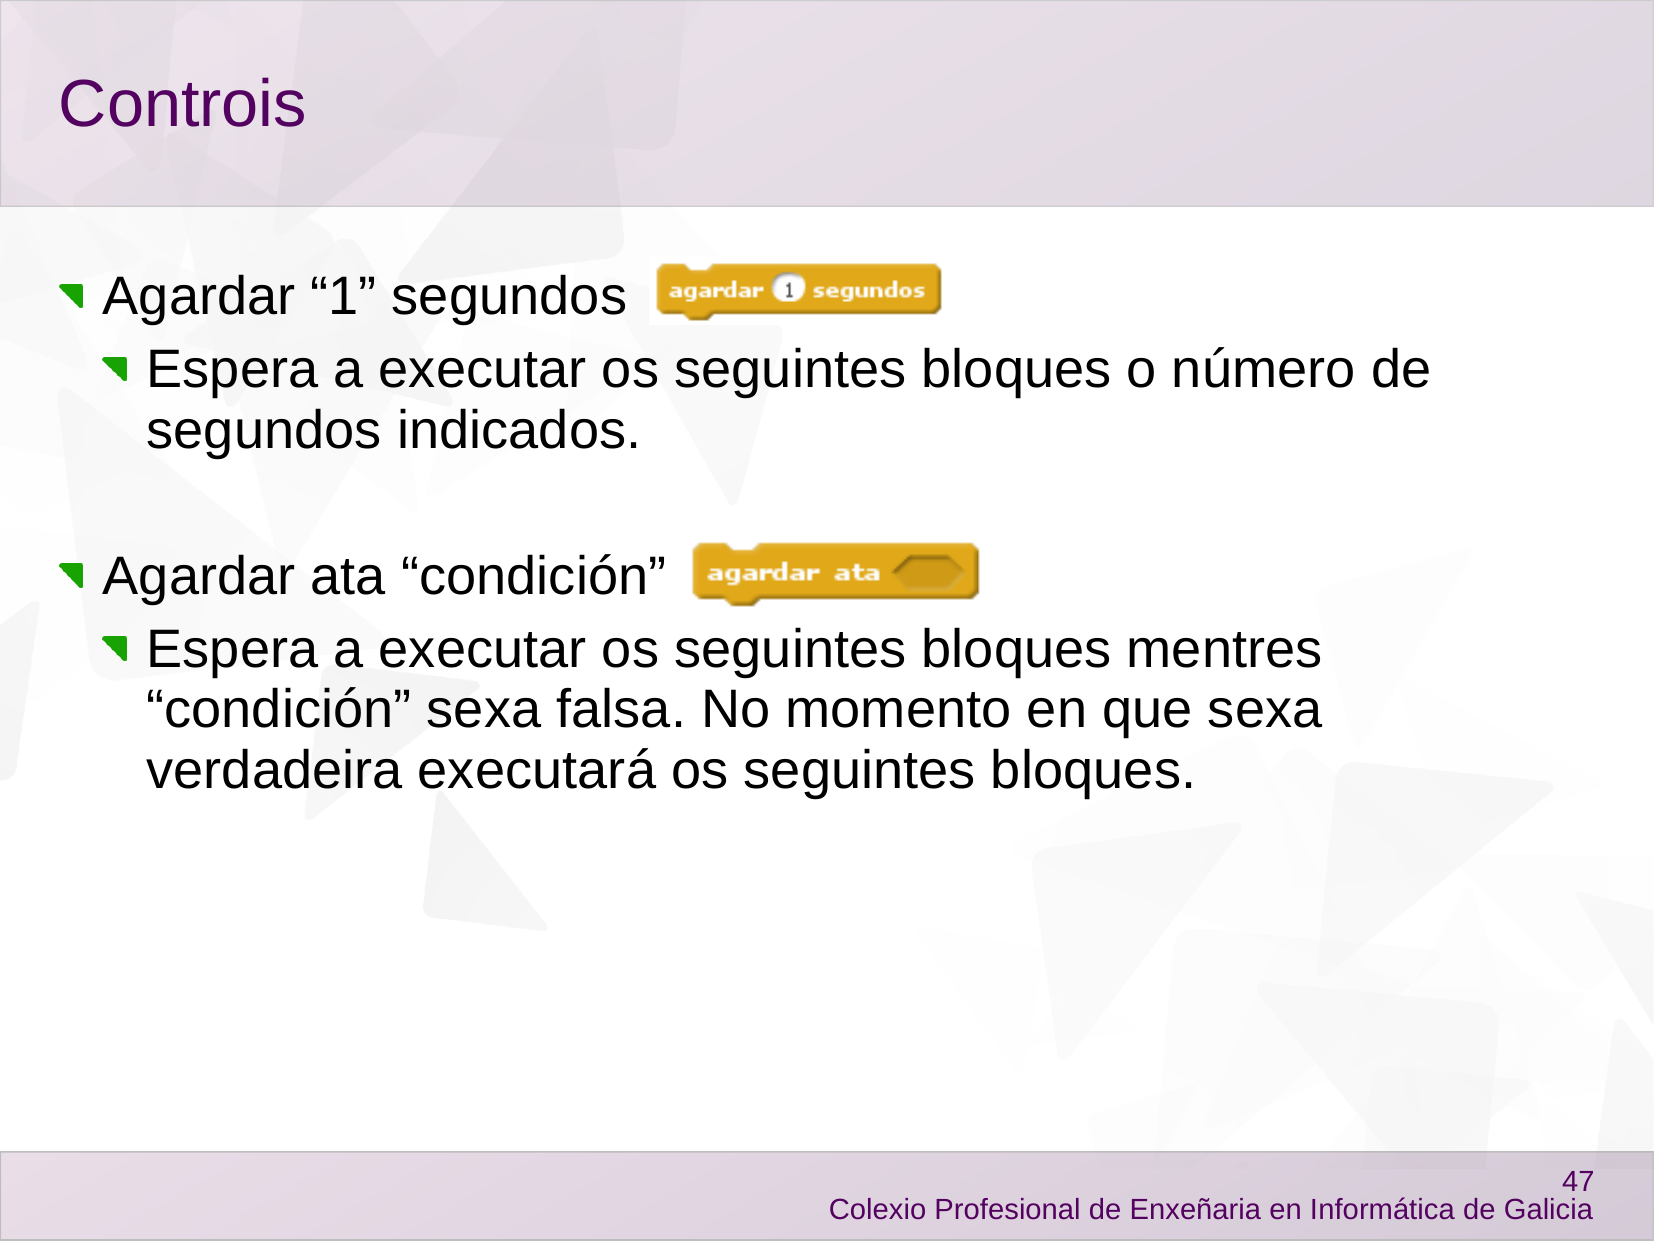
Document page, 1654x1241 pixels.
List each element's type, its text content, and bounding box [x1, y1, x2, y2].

title Controis [59, 29, 1595, 178]
list Agardar “1” segundos Espera a executar os seguintes bloques o número de segundos indicados. Agardar ata “condición” Espera a executar os seguintes bloques mentres “condición” sexa falsa. No momento en que sexa verdadeira executará os seguintes bloques. [59, 265, 1595, 986]
picture [0, 0, 950, 931]
picture [915, 548, 1654, 1169]
picture [686, 539, 987, 609]
